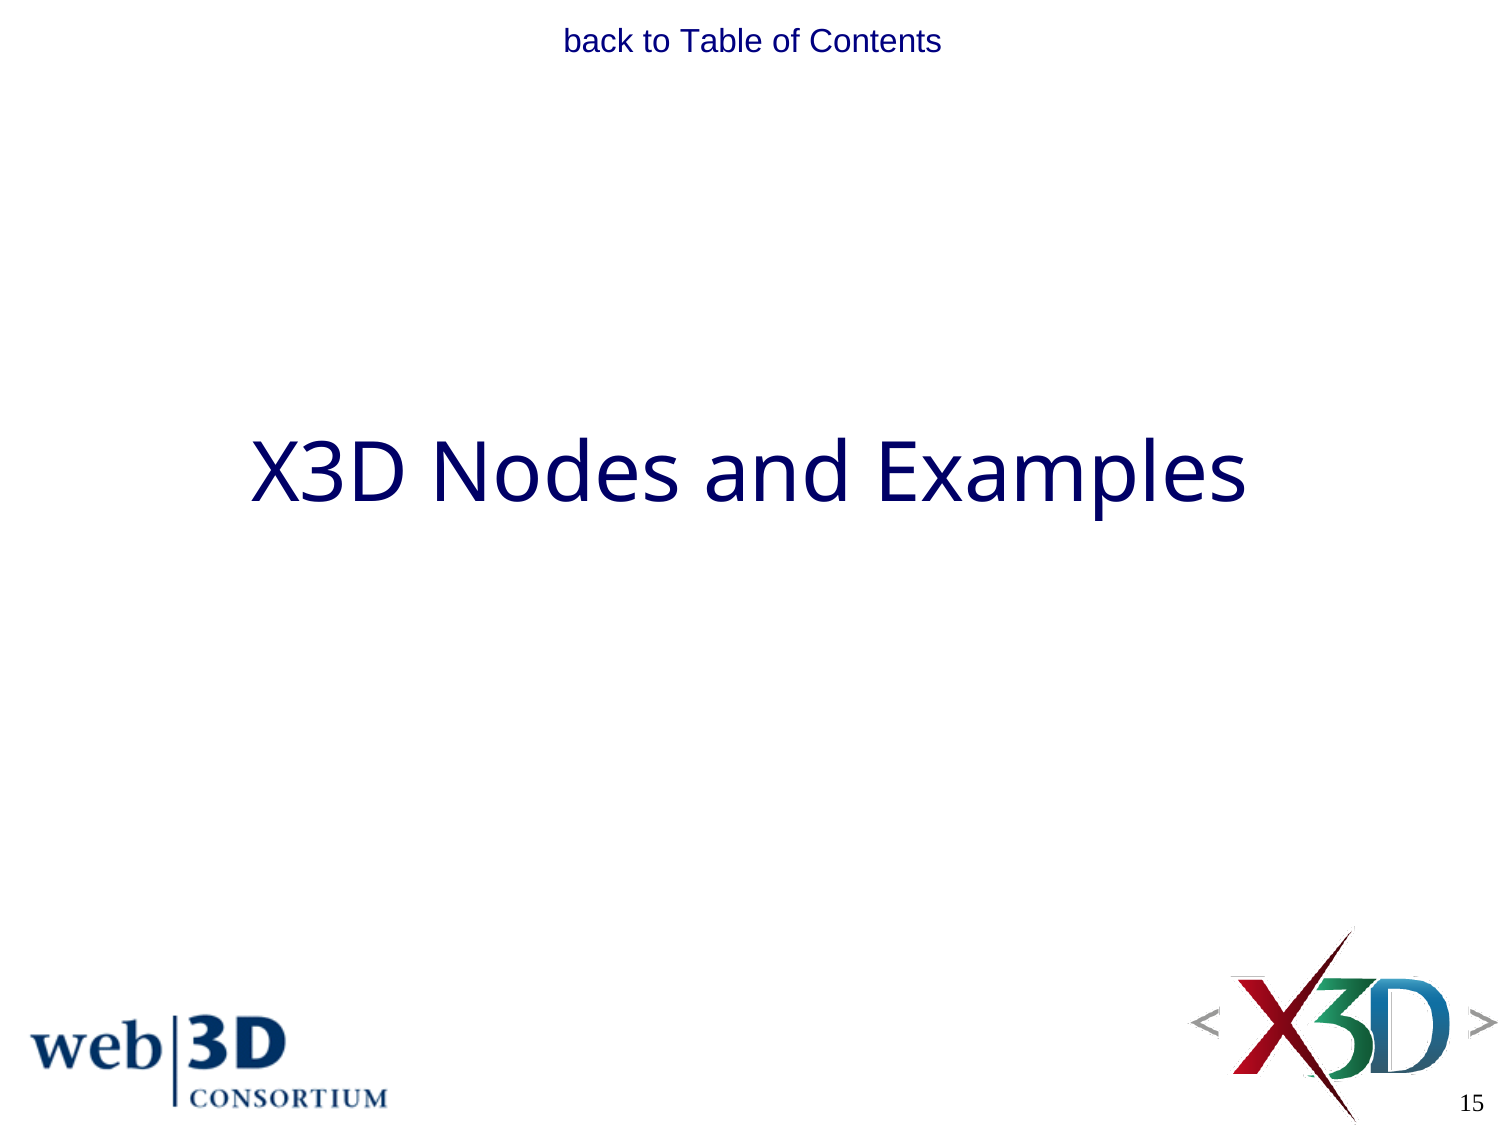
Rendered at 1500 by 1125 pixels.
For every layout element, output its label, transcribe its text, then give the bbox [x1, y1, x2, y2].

picture [1187, 926, 1500, 1125]
text_box back to Table of Contents [548, 14, 958, 68]
picture [12, 998, 413, 1118]
title X3D Nodes and Examples [112, 374, 1388, 563]
